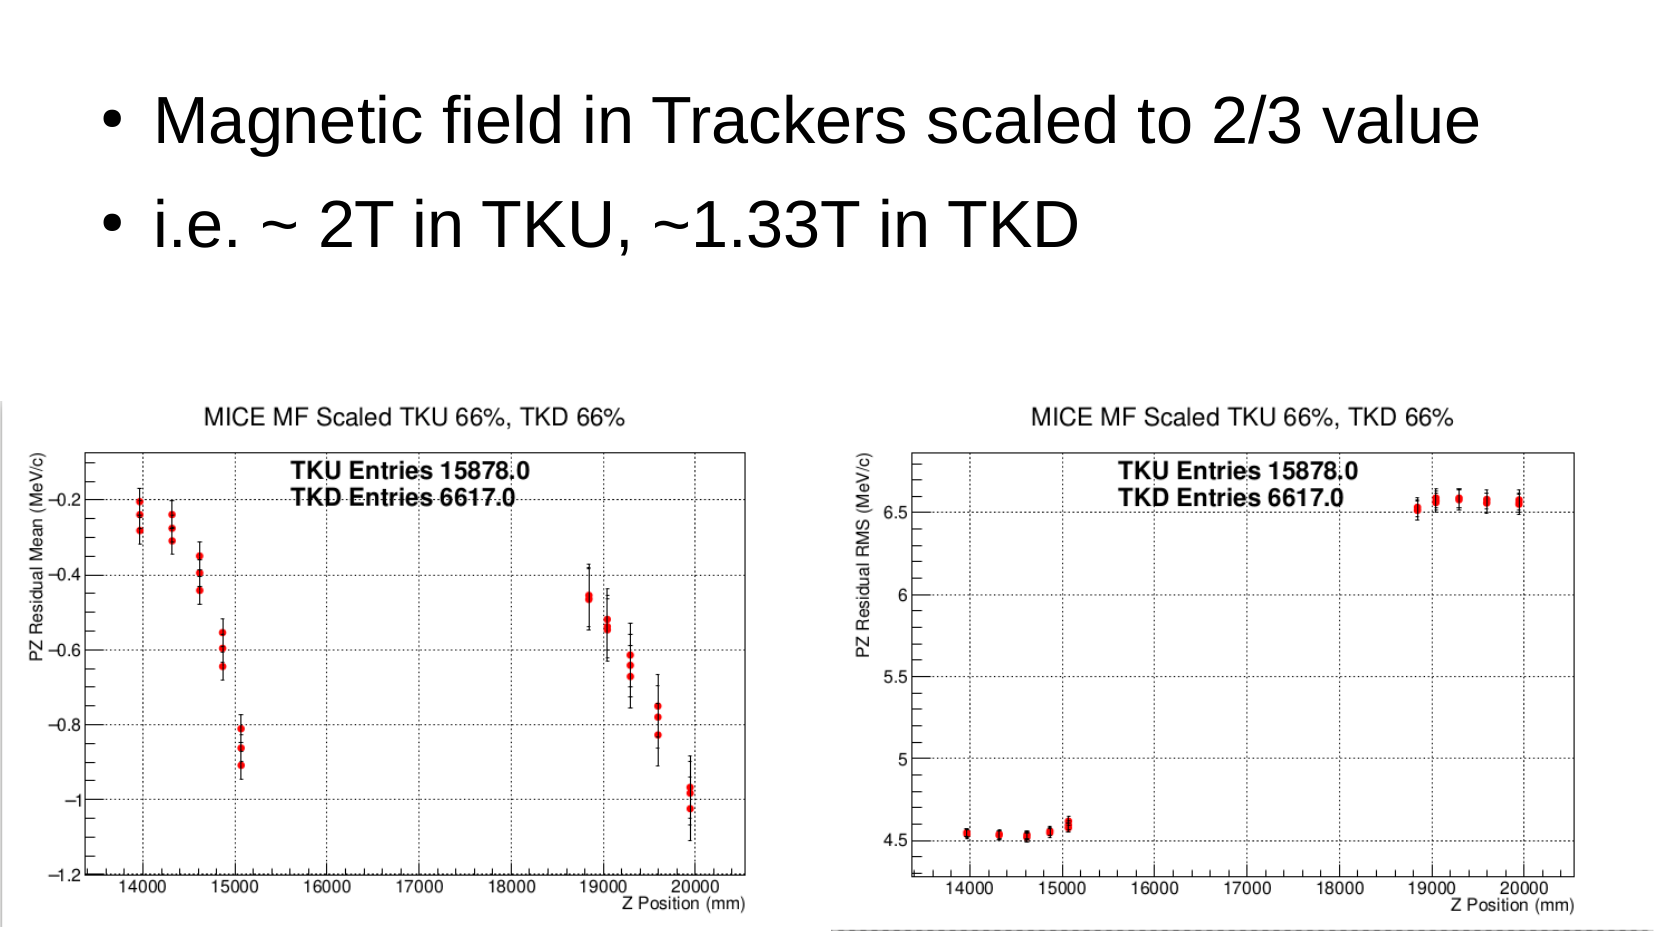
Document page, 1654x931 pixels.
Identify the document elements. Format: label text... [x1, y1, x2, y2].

list Magnetic field in Trackers scaled to 2/3 value i.e. ~ 2T in TKU, ~1.33T in TKD [82, 82, 1571, 758]
picture [831, 401, 1654, 931]
picture [0, 401, 828, 927]
